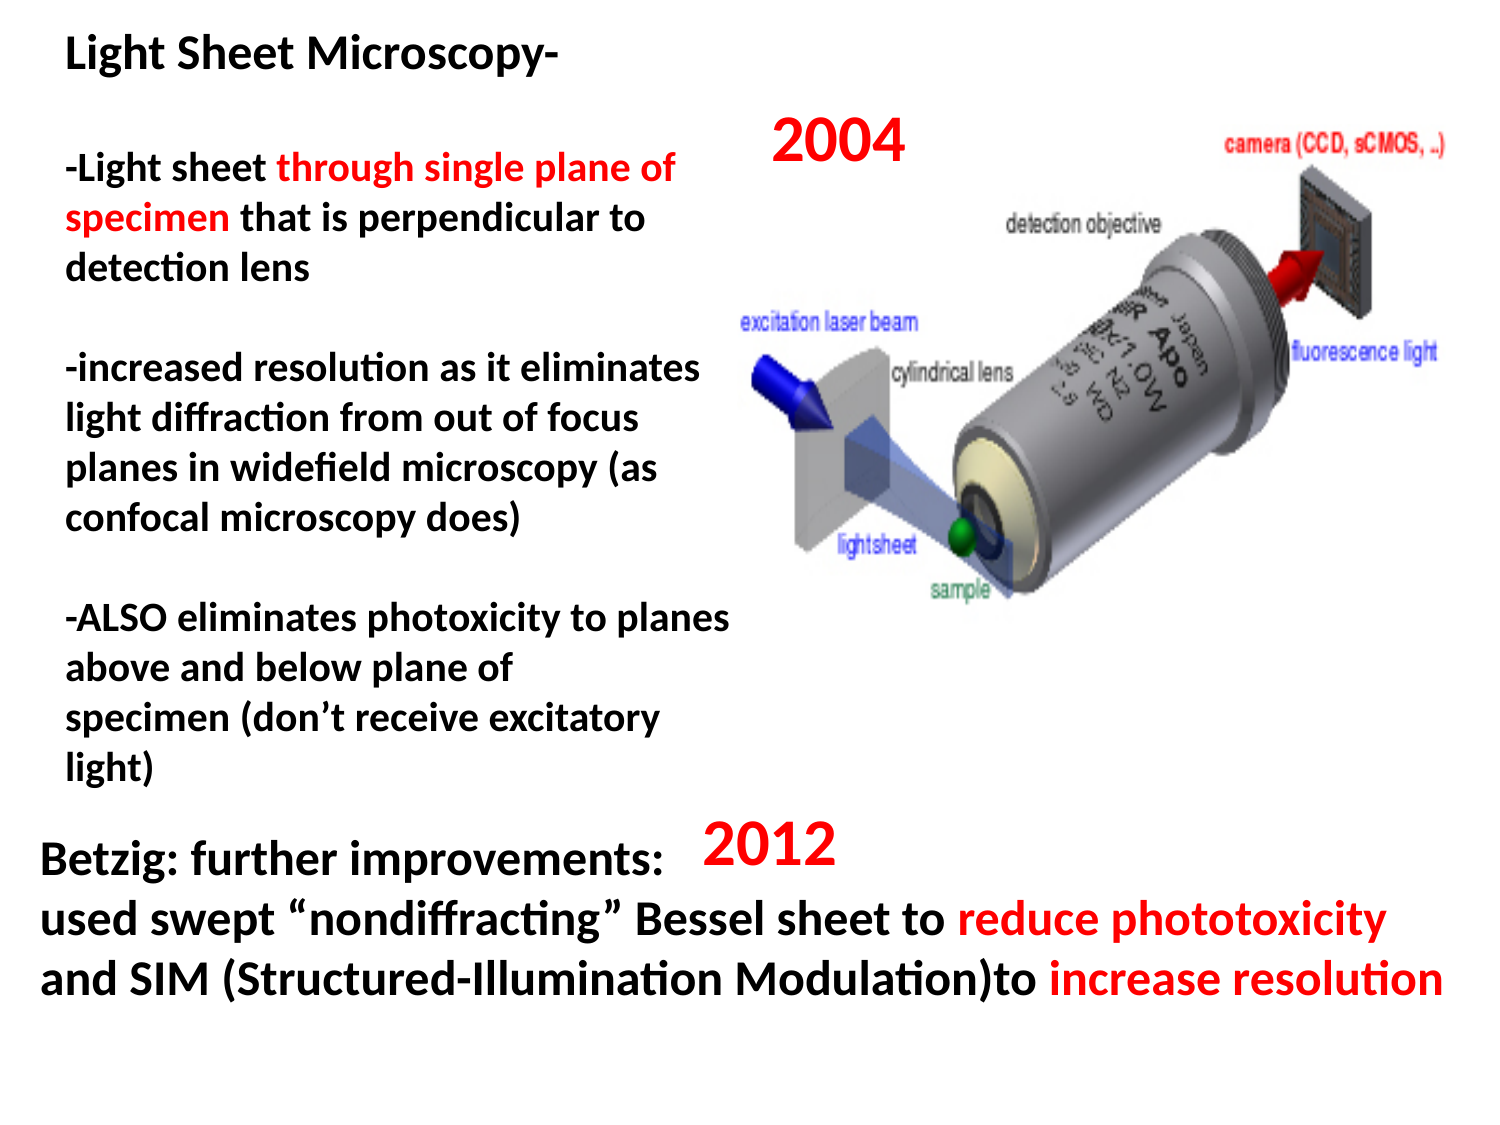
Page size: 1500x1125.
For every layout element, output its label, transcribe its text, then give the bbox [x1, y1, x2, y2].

text_box Light Sheet Microscopy- -Light sheet through single plane of specimen that is perpendicular to detection lens -increased resolution as it eliminates light diffraction from out of focus planes in widefield microscopy (as confocal microscopy does) -ALSO eliminates photoxicity to planes above and below plane of specimen (don’t receive excitatory light) [50, 12, 763, 806]
text_box Betzig: further improvements: used swept “nondiffracting” Bessel sheet to reduce phototoxicity and SIM (Structured-Illumination Modulation)to increase resolution [24, 817, 1488, 1038]
text_box 2012 [687, 791, 855, 888]
picture [737, 125, 1450, 635]
text_box 2004 [756, 87, 924, 184]
